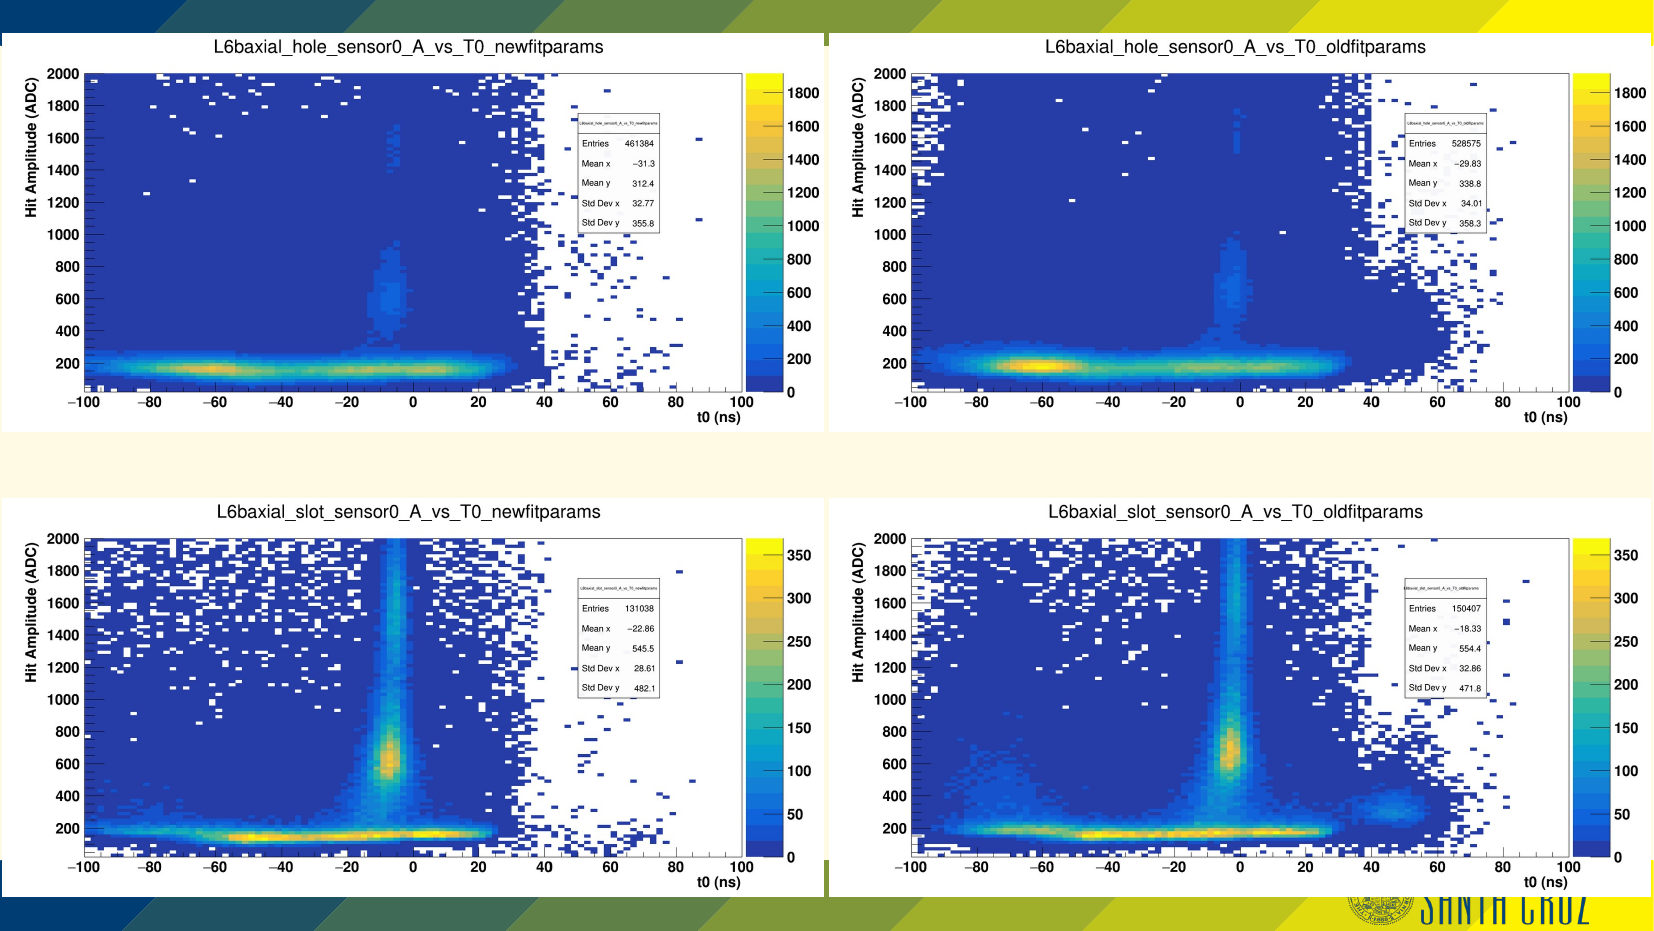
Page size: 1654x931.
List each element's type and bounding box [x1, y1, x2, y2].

picture [829, 498, 1651, 925]
picture [2, 498, 824, 897]
picture [2, 33, 824, 432]
picture [829, 33, 1651, 432]
